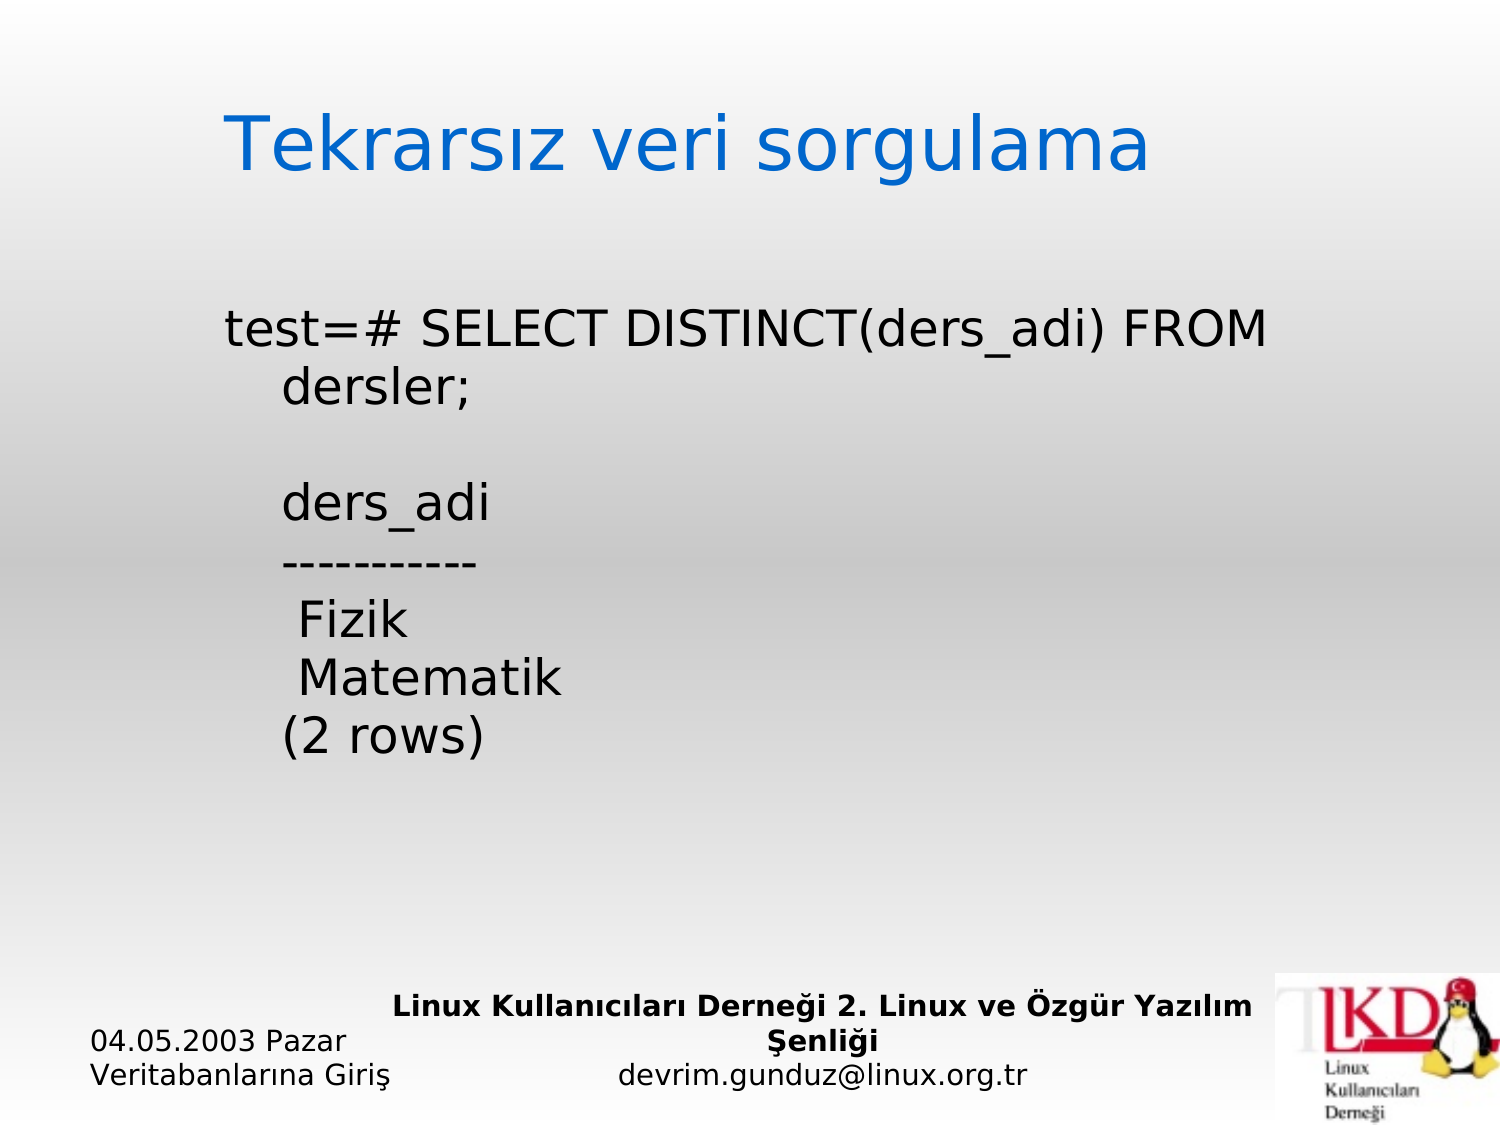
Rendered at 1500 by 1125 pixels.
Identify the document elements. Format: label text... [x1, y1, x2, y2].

list test=# SELECT DISTINCT(ders_adi) FROM dersler; ders_adi ----------- Fizik Matematik (2 rows) [224, 299, 1425, 975]
title Tekrarsız veri sorgulama [224, 49, 1425, 238]
picture [1275, 973, 1500, 1125]
